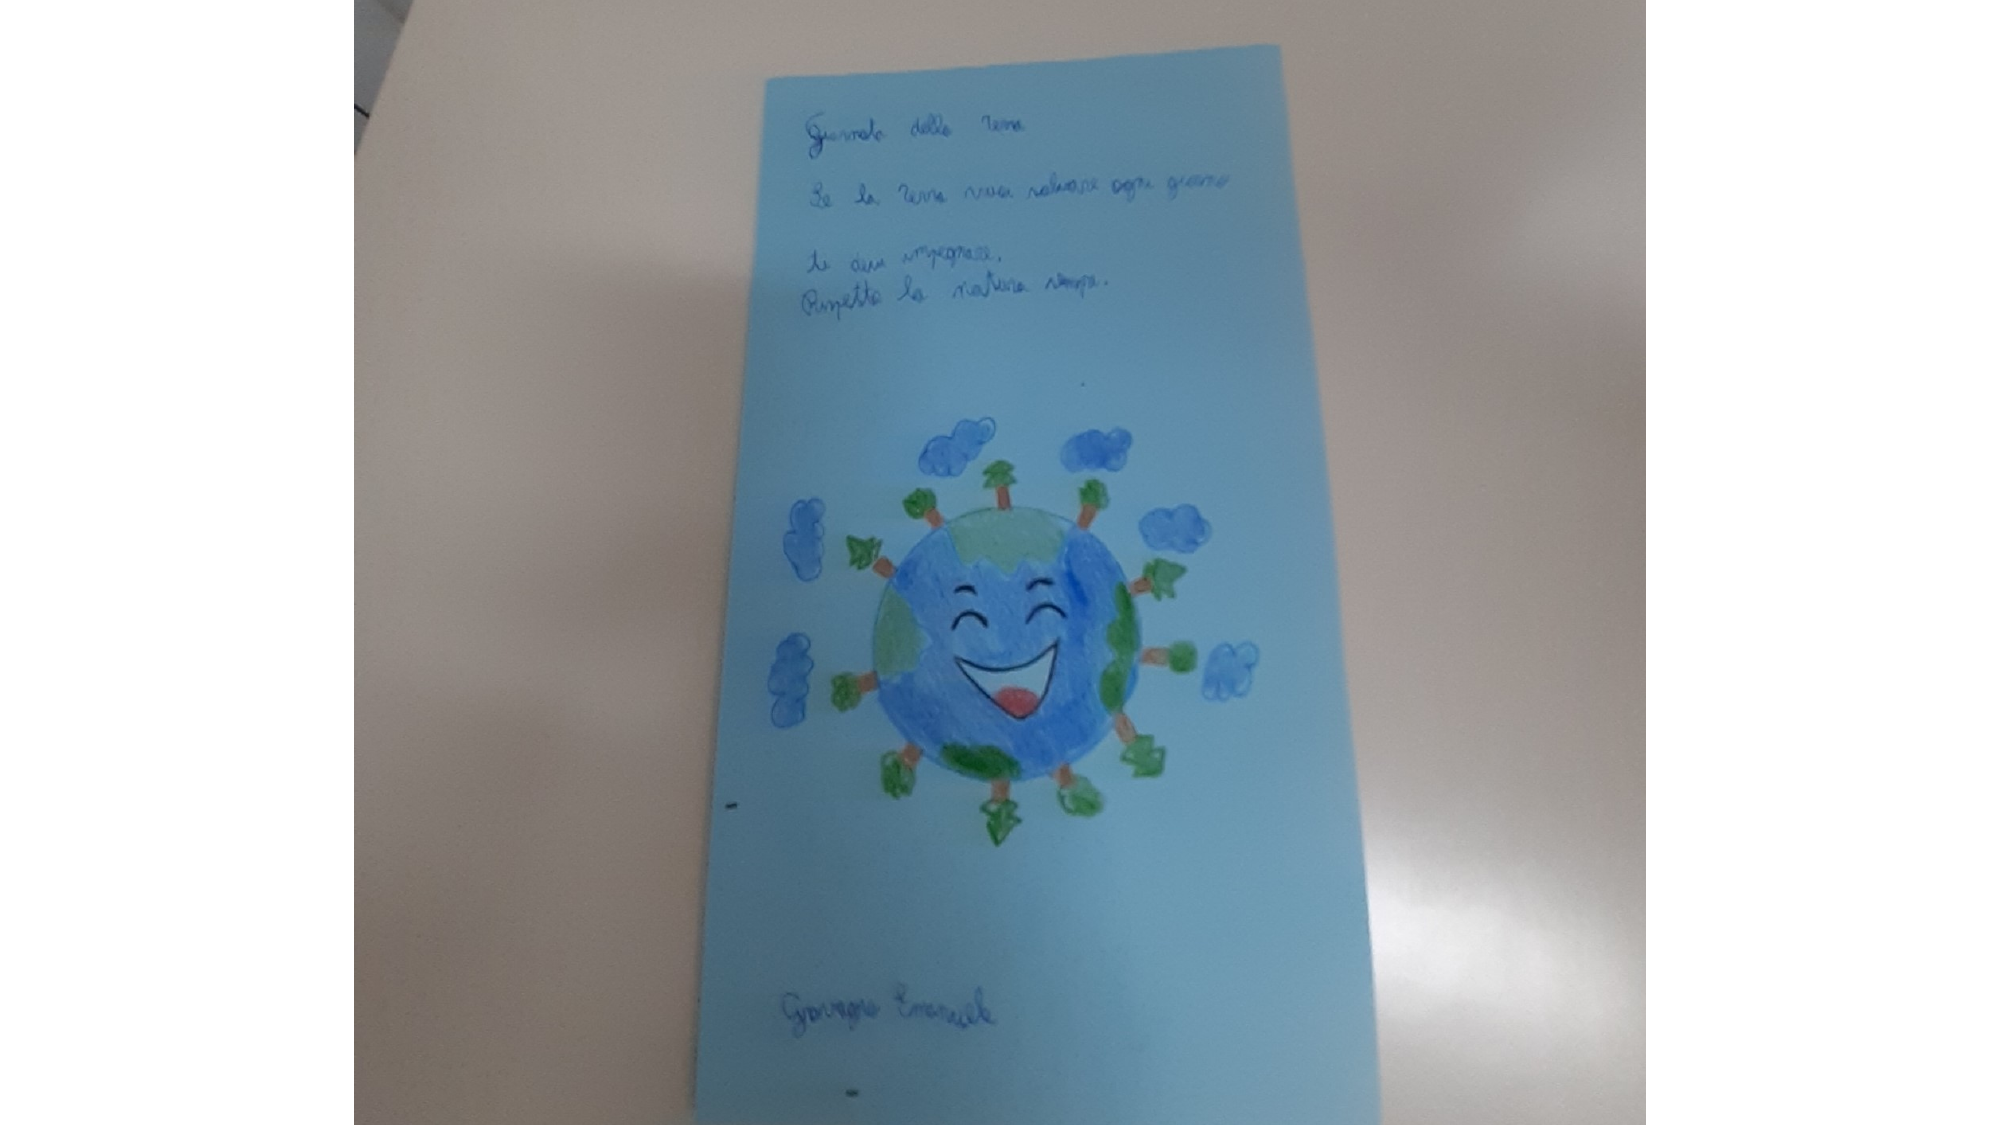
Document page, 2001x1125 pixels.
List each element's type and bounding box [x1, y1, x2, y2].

picture [354, 0, 1646, 1125]
